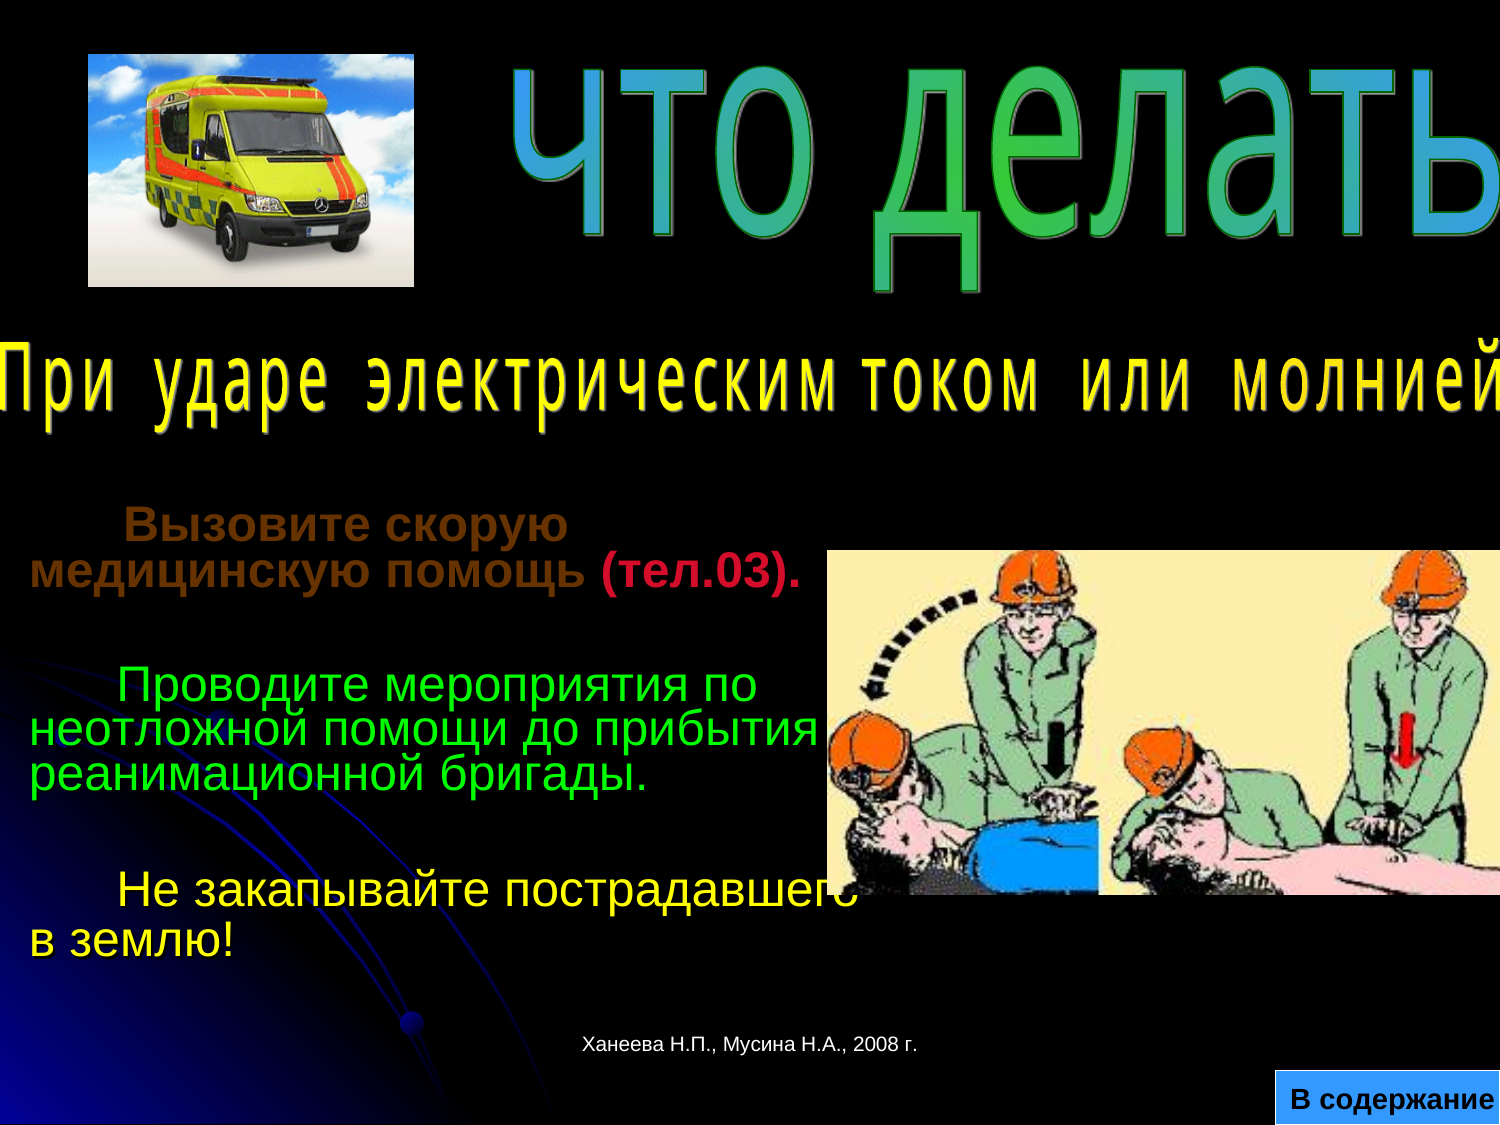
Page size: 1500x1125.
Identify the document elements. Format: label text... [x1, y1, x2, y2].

text_box При ударе электрическим током или молнией [801, 358, 833, 410]
text_box При ударе электрическим током или молнией [861, 358, 885, 410]
text_box При ударе электрическим током или молнией [397, 358, 424, 411]
list Вызовите скорую медицинскую помощь (тел.03). Проводите мероприятия по неотложной помощи до прибытия реанимационной бригады. Не закапывайте пострадавшего в землю! [0, 491, 898, 1024]
text_box что делать [1090, 69, 1183, 236]
text_box При ударе электрическим током или молнией [300, 358, 325, 411]
text_box При ударе электрическим током или молнией [963, 358, 991, 411]
text_box При ударе электрическим током или молнией [1234, 358, 1266, 410]
text_box При ударе электрическим током или молнией [437, 358, 462, 411]
text_box При ударе электрическим током или молнией [578, 358, 604, 410]
text_box При ударе электрическим током или молнией [262, 357, 288, 433]
text_box При ударе электрическим током или молнией [367, 358, 390, 411]
text_box При ударе электрическим током или молнией [1120, 358, 1147, 411]
text_box При ударе электрическим током или молнией [0, 342, 29, 410]
text_box При ударе электрическим током или молнией [1280, 358, 1307, 411]
text_box При ударе электрическим током или молнией [1396, 358, 1422, 410]
text_box что делать [991, 66, 1080, 237]
text_box что делать [620, 69, 704, 234]
text_box При ударе электрическим током или молнией [1161, 358, 1187, 410]
text_box При ударе электрическим током или молнией [538, 357, 565, 433]
text_box При ударе электрическим током или молнией [726, 358, 750, 410]
text_box При ударе электрическим током или молнией [475, 358, 499, 410]
text_box При ударе электрическим током или молнией [1436, 358, 1461, 411]
text_box При ударе электрическим током или молнией [694, 357, 716, 411]
text_box При ударе электрическим током или молнией [1316, 358, 1343, 411]
text_box При ударе электрическим током или молнией [619, 358, 644, 410]
text_box При ударе электрическим током или молнией [1083, 358, 1109, 410]
text_box что делать [874, 69, 978, 291]
text_box При ударе электрическим током или молнией [1003, 358, 1035, 410]
text_box При ударе электрическим током или молнией [85, 358, 111, 410]
picture [88, 54, 414, 287]
text_box При ударе электрическим током или молнией [225, 358, 248, 411]
text_box что делать [1207, 66, 1291, 237]
text_box При ударе электрическим током или молнией [893, 358, 921, 411]
text_box При ударе электрическим током или молнией [505, 358, 529, 410]
text_box При ударе электрическим током или молнией [154, 358, 182, 433]
text_box В содержание [1275, 1070, 1500, 1125]
picture [827, 550, 1500, 895]
text_box При ударе электрическим током или молнией [760, 358, 786, 410]
text_box что делать [1309, 69, 1393, 234]
text_box что делать [1412, 69, 1500, 234]
text_box При ударе электрическим током или молнией [45, 357, 71, 433]
text_box При ударе электрическим током или молнией [933, 358, 957, 410]
text_box что делать [513, 69, 601, 234]
text_box При ударе электрическим током или молнией [186, 358, 216, 428]
text_box При ударе электрическим током или молнией [658, 358, 683, 411]
text_box что делать [715, 66, 811, 237]
text_box При ударе электрическим током или молнией [1357, 358, 1382, 410]
text_box При ударе электрическим током или молнией [1474, 358, 1500, 410]
